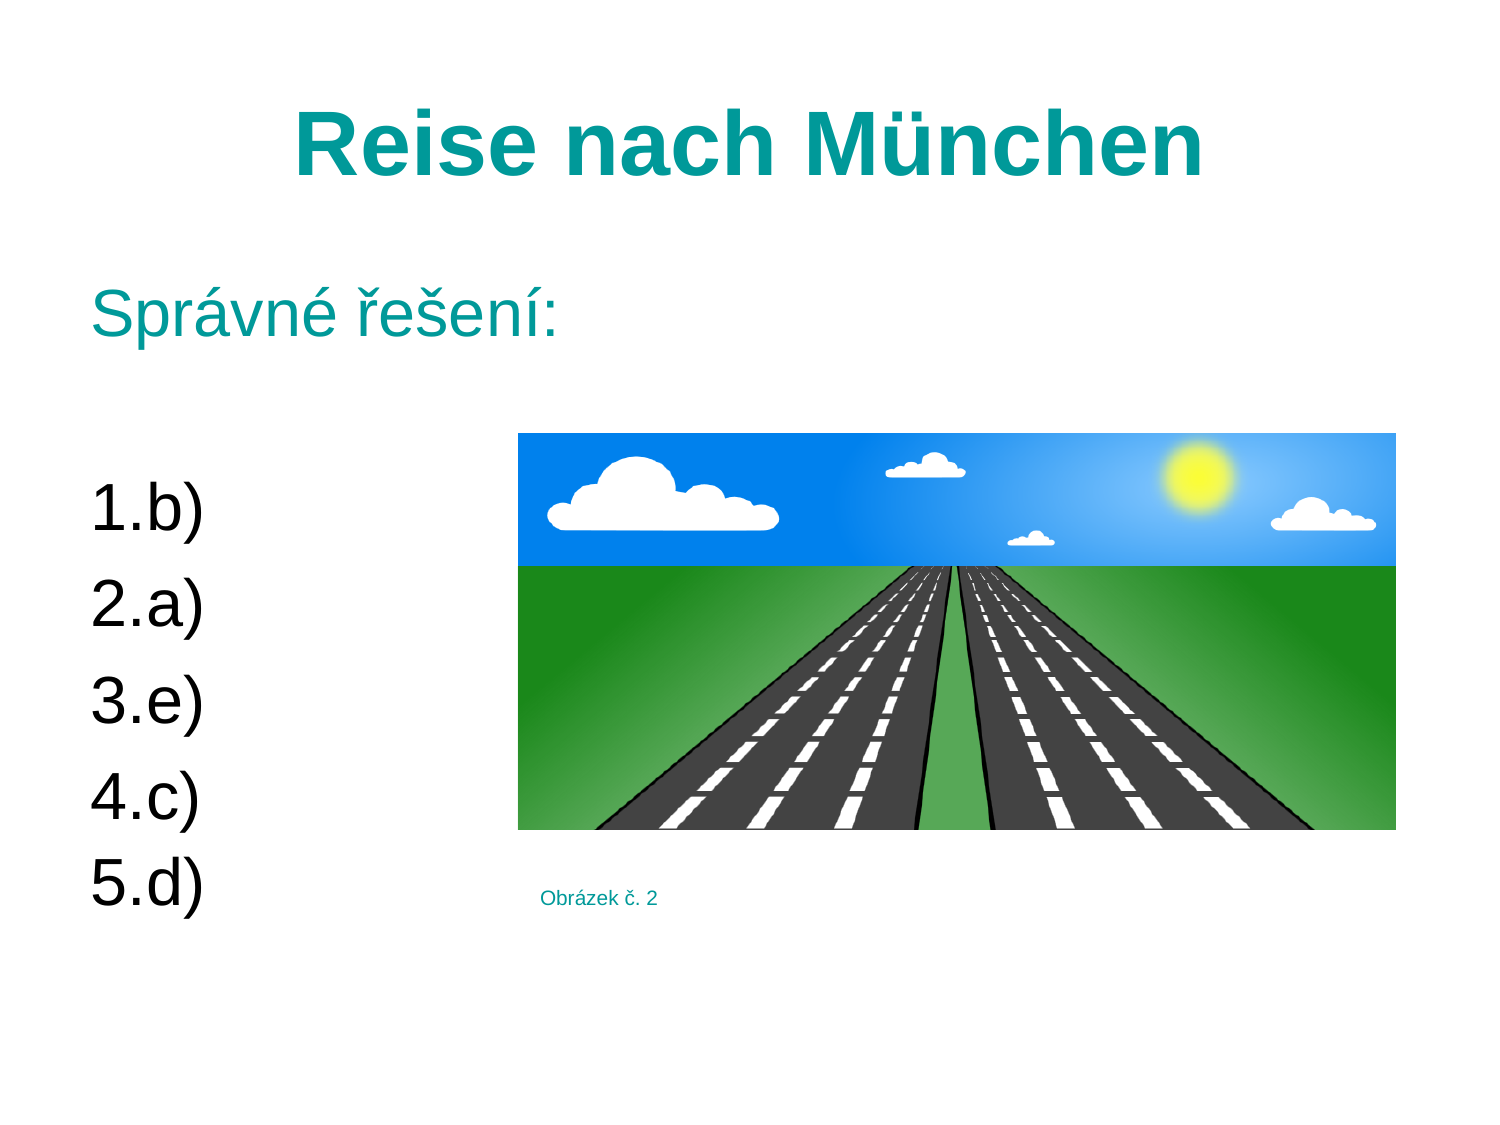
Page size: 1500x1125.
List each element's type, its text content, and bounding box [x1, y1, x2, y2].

picture [515, 433, 1396, 830]
list Správné řešení: b) a) e) c) d) Obrázek č. 2 [75, 262, 1426, 1006]
title Reise nach München [75, 45, 1426, 233]
